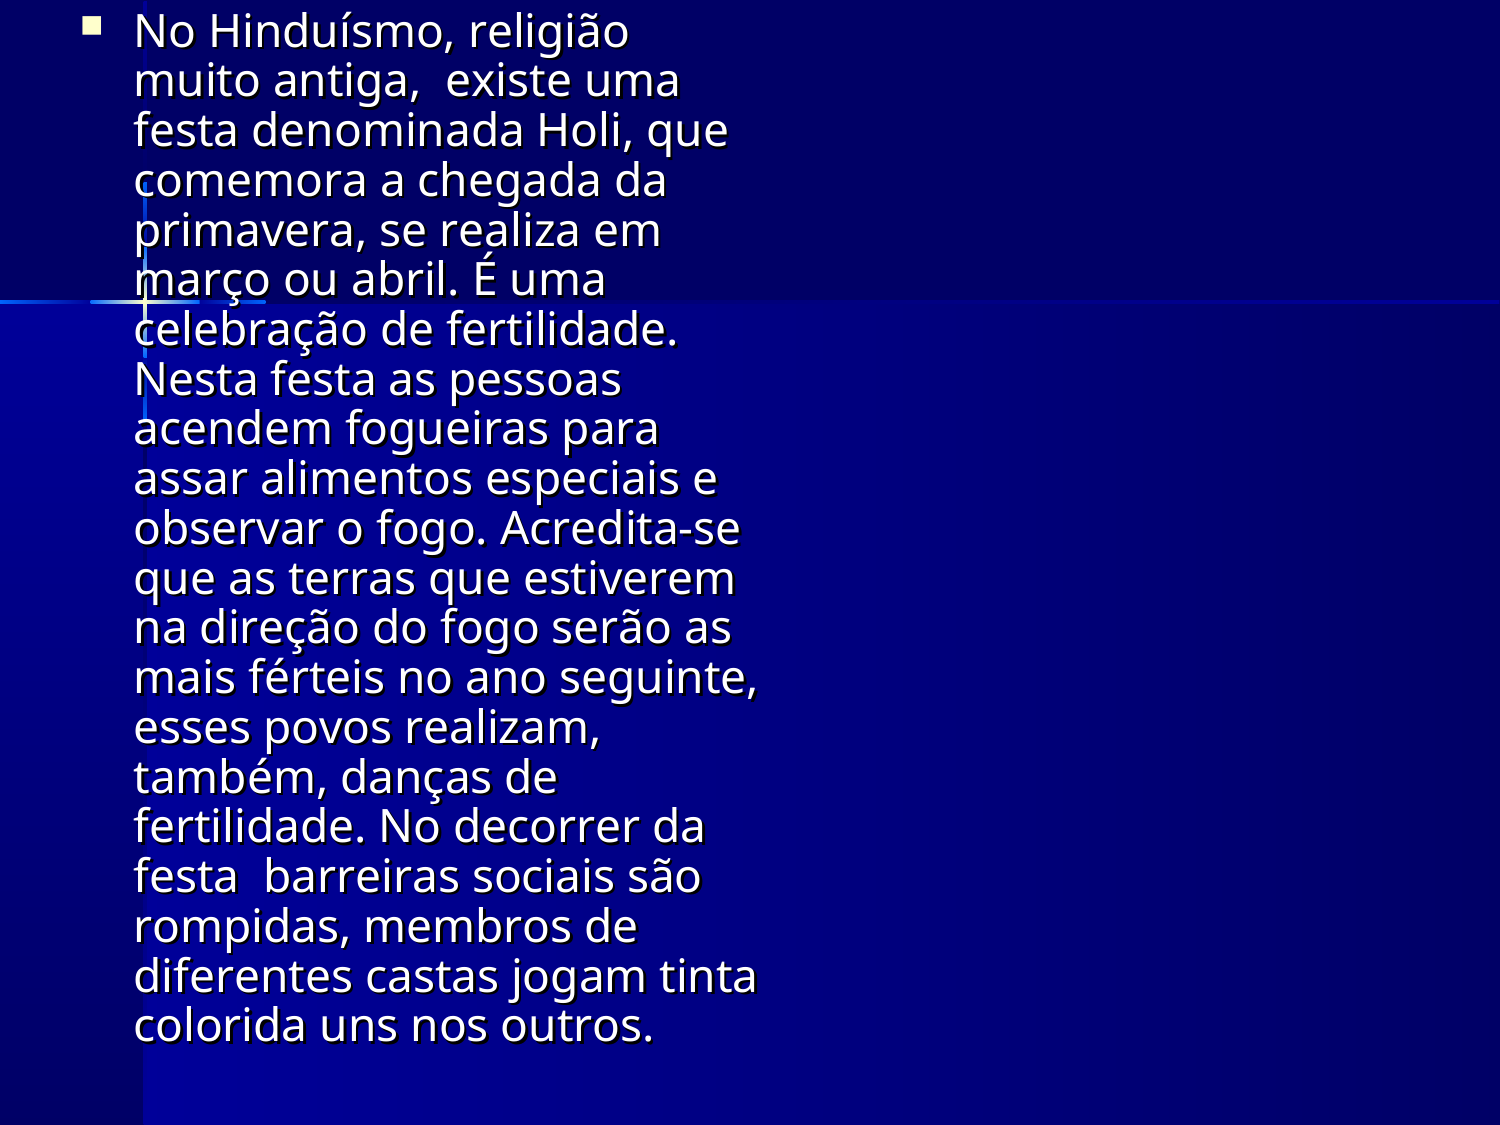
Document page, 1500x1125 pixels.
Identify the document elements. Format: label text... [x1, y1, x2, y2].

list No Hinduísmo, religião muito antiga, existe uma festa denominada Holi, que comemora a chegada da primavera, se realiza em março ou abril. É uma celebração de fertilidade. Nesta festa as pessoas acendem fogueiras para assar alimentos especiais e observar o fogo. Acredita-se que as terras que estiverem na direção do fogo serão as mais férteis no ano seguinte, esses povos realizam, também, danças de fertilidade. No decorrer da festa barreiras sociais são rompidas, membros de diferentes castas jogam tinta colorida uns nos outros. [64, 0, 782, 1106]
